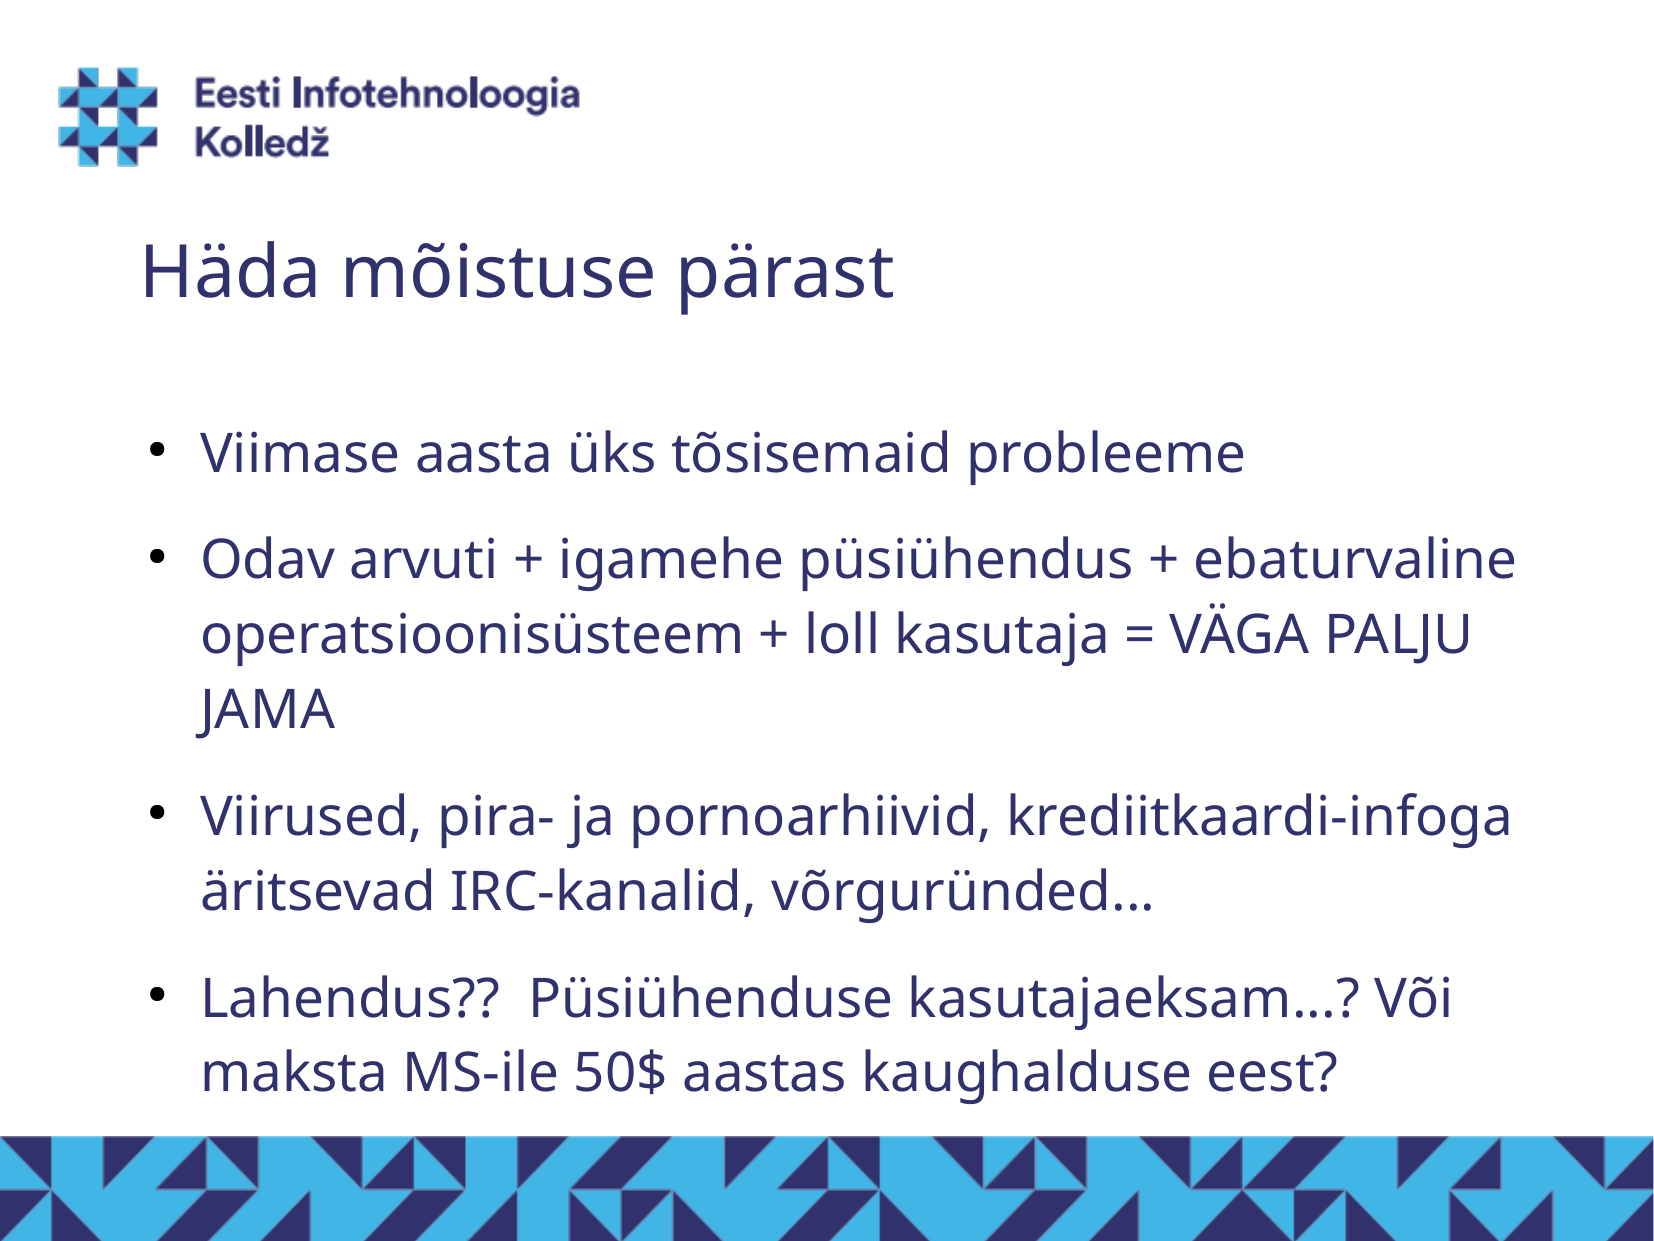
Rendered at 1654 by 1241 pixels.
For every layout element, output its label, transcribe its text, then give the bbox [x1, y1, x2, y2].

title Häda mõistuse pärast [139, 165, 1548, 372]
list Viimase aasta üks tõsisemaid probleeme Odav arvuti + igamehe püsiühendus + ebaturvaline operatsioonisüsteem + loll kasutaja = VÄGA PALJU JAMA Viirused, pira- ja pornoarhiivid, krediitkaardi-infoga äritsevad IRC-kanalid, võrguründed... Lahendus?? Püsiühenduse kasutajaeksam...? Või maksta MS-ile 50$ aastas kaughalduse eest? [129, 413, 1548, 1111]
